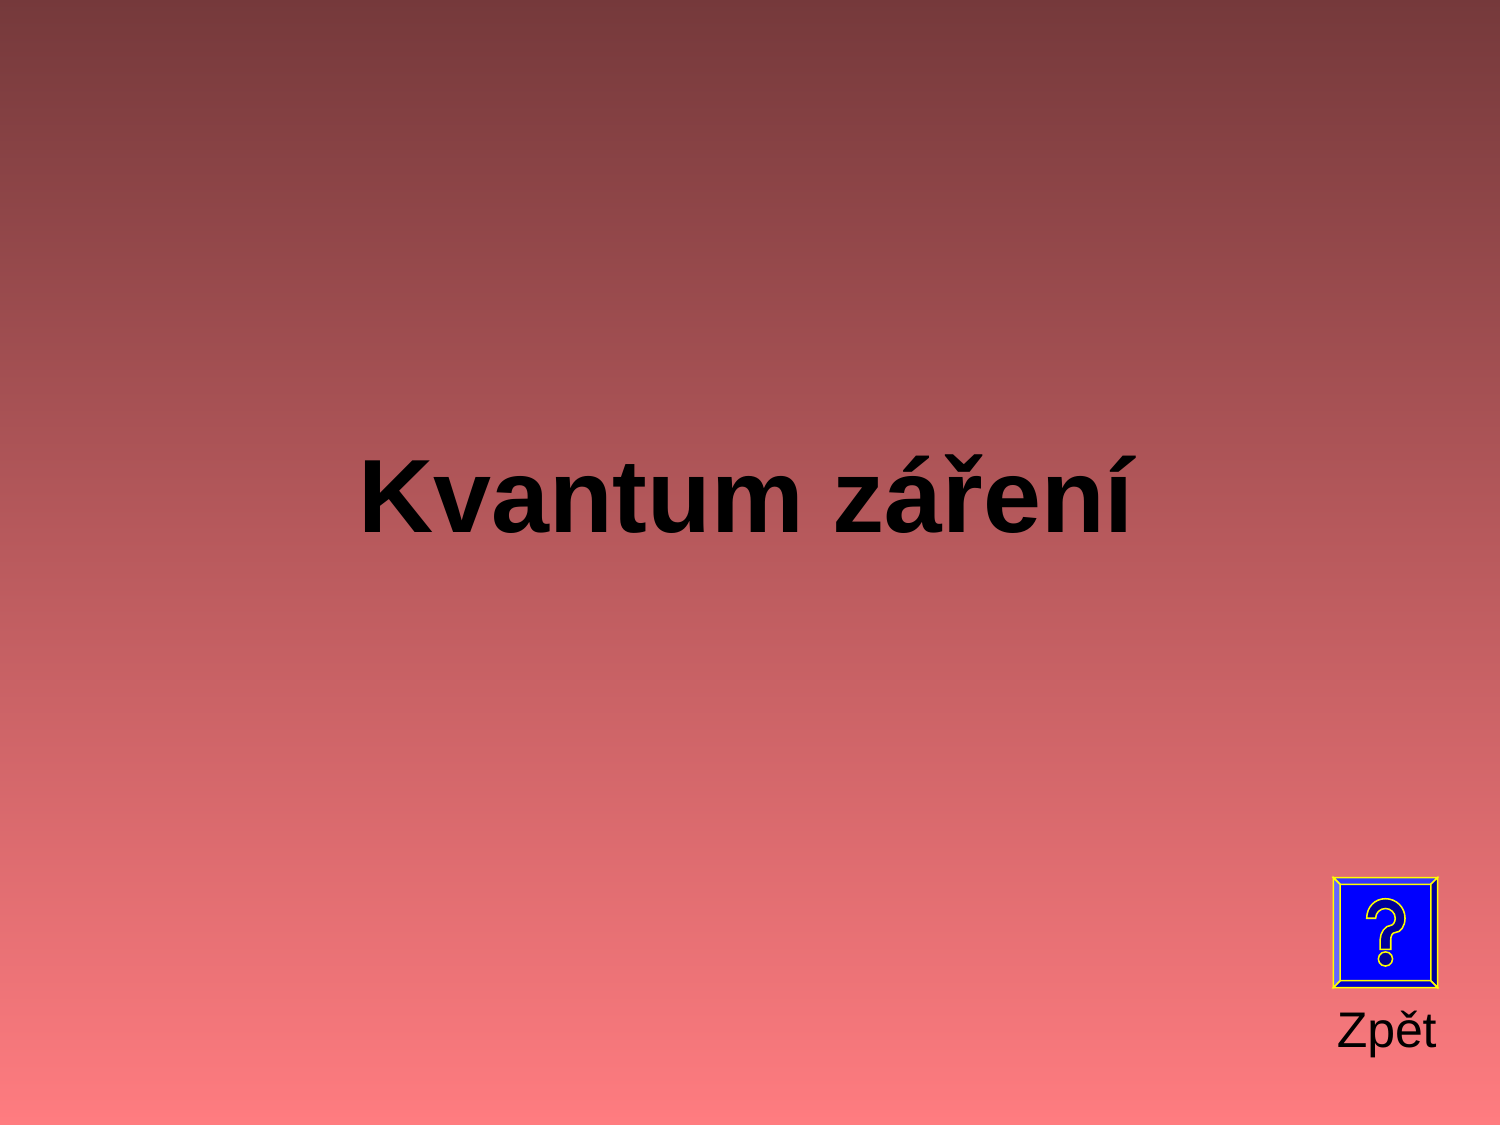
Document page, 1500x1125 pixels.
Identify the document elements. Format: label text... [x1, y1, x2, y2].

text_box Zpět [1274, 990, 1500, 1066]
text_box [1334, 877, 1438, 988]
text_box Kvantum záření [55, 420, 1438, 562]
